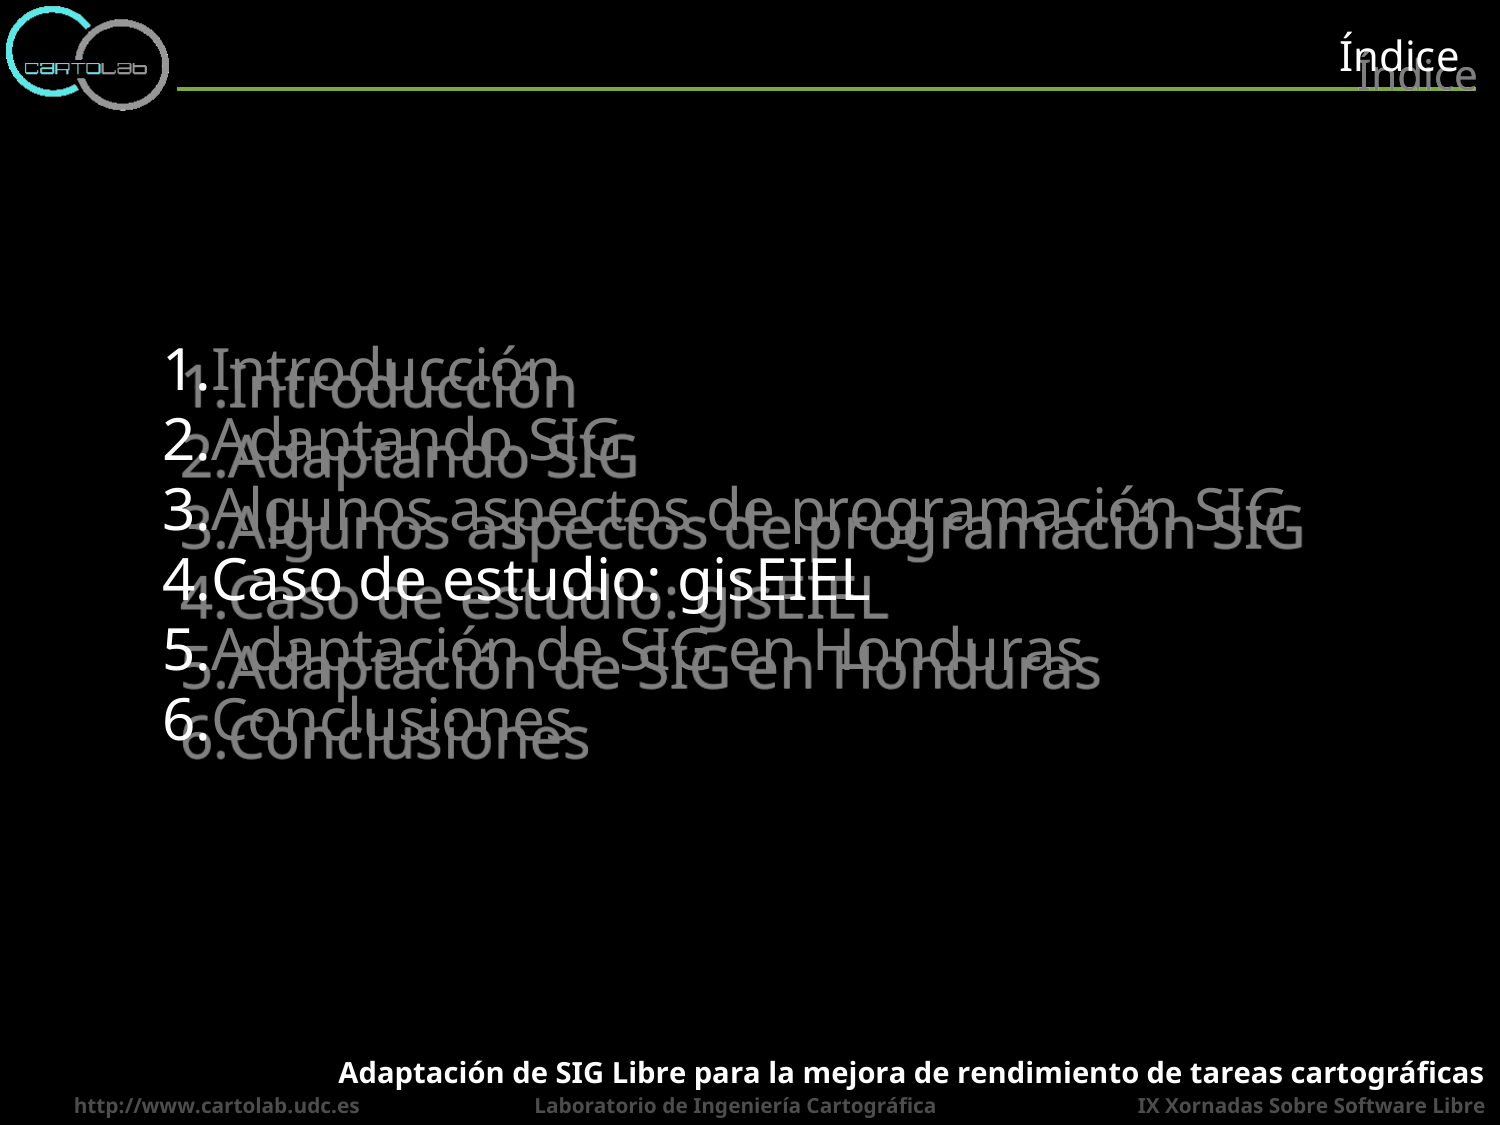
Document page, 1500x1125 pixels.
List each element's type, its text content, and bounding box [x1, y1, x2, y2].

text_box Introducción Adaptando SIG Algunos aspectos de programación SIG Caso de estudio: gisEIEL Adaptación de SIG en Honduras Conclusiones [147, 324, 1447, 830]
text_box Índice [1324, 22, 1483, 88]
